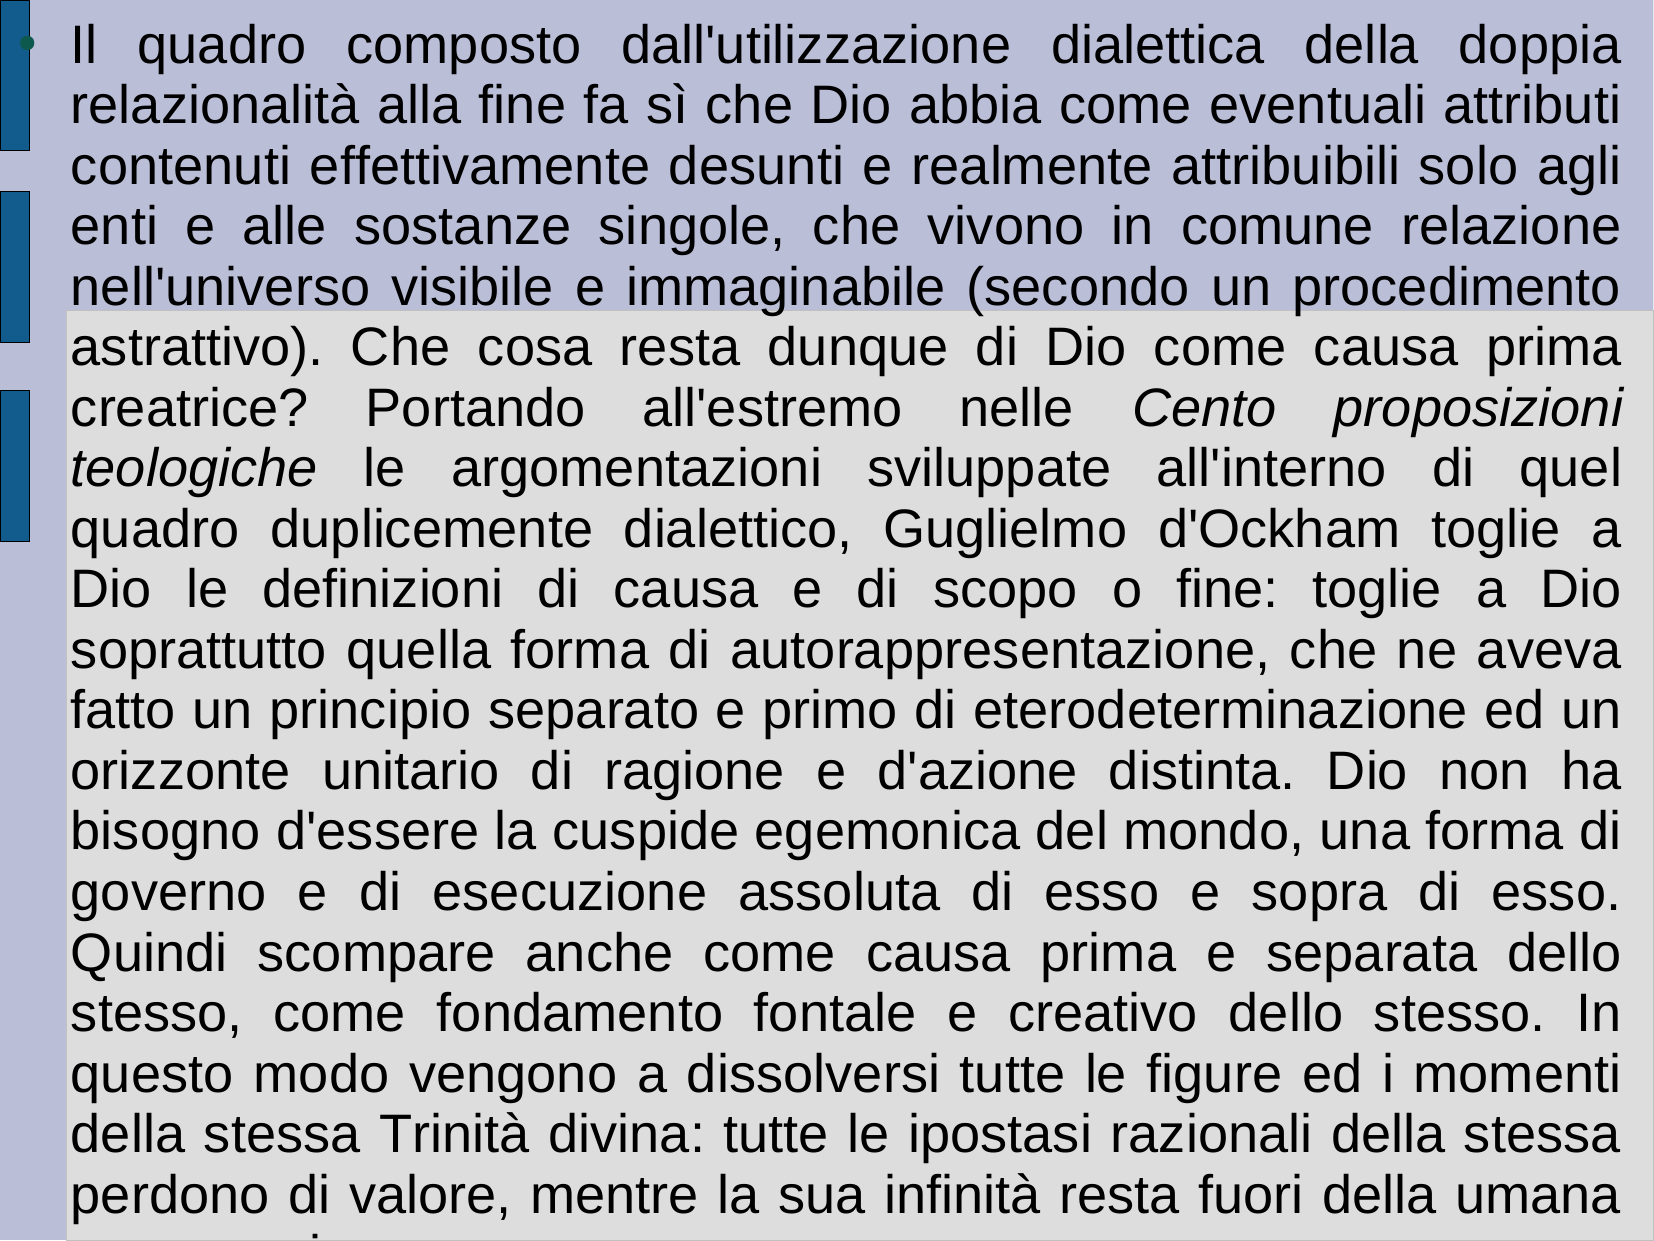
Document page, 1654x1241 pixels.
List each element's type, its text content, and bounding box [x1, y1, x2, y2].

list Il quadro composto dall'utilizzazione dialettica della doppia relazionalità alla fine fa sì che Dio abbia come eventuali attributi contenuti effettivamente desunti e realmente attribuibili solo agli enti e alle sostanze singole, che vivono in comune relazione nell'universo visibile e immaginabile (secondo un procedimento astrattivo). Che cosa resta dunque di Dio come causa prima creatrice? Portando all'estremo nelle Cento proposizioni teologiche le argomentazioni sviluppate all'interno di quel quadro duplicemente dialettico, Guglielmo d'Ockham toglie a Dio le definizioni di causa e di scopo o fine: toglie a Dio soprattutto quella forma di autorappresentazione, che ne aveva fatto un principio separato e primo di eterodeterminazione ed un orizzonte unitario di ragione e d'azione distinta. Dio non ha bisogno d'essere la cuspide egemonica del mondo, una forma di governo e di esecuzione assoluta di esso e sopra di esso. Quindi scompare anche come causa prima e separata dello stesso, come fondamento fontale e creativo dello stesso. In questo modo vengono a dissolversi tutte le figure ed i momenti della stessa Trinità divina: tutte le ipostasi razionali della stessa perdono di valore, mentre la sua infinità resta fuori della umana comprensione. [0, 14, 1625, 1225]
